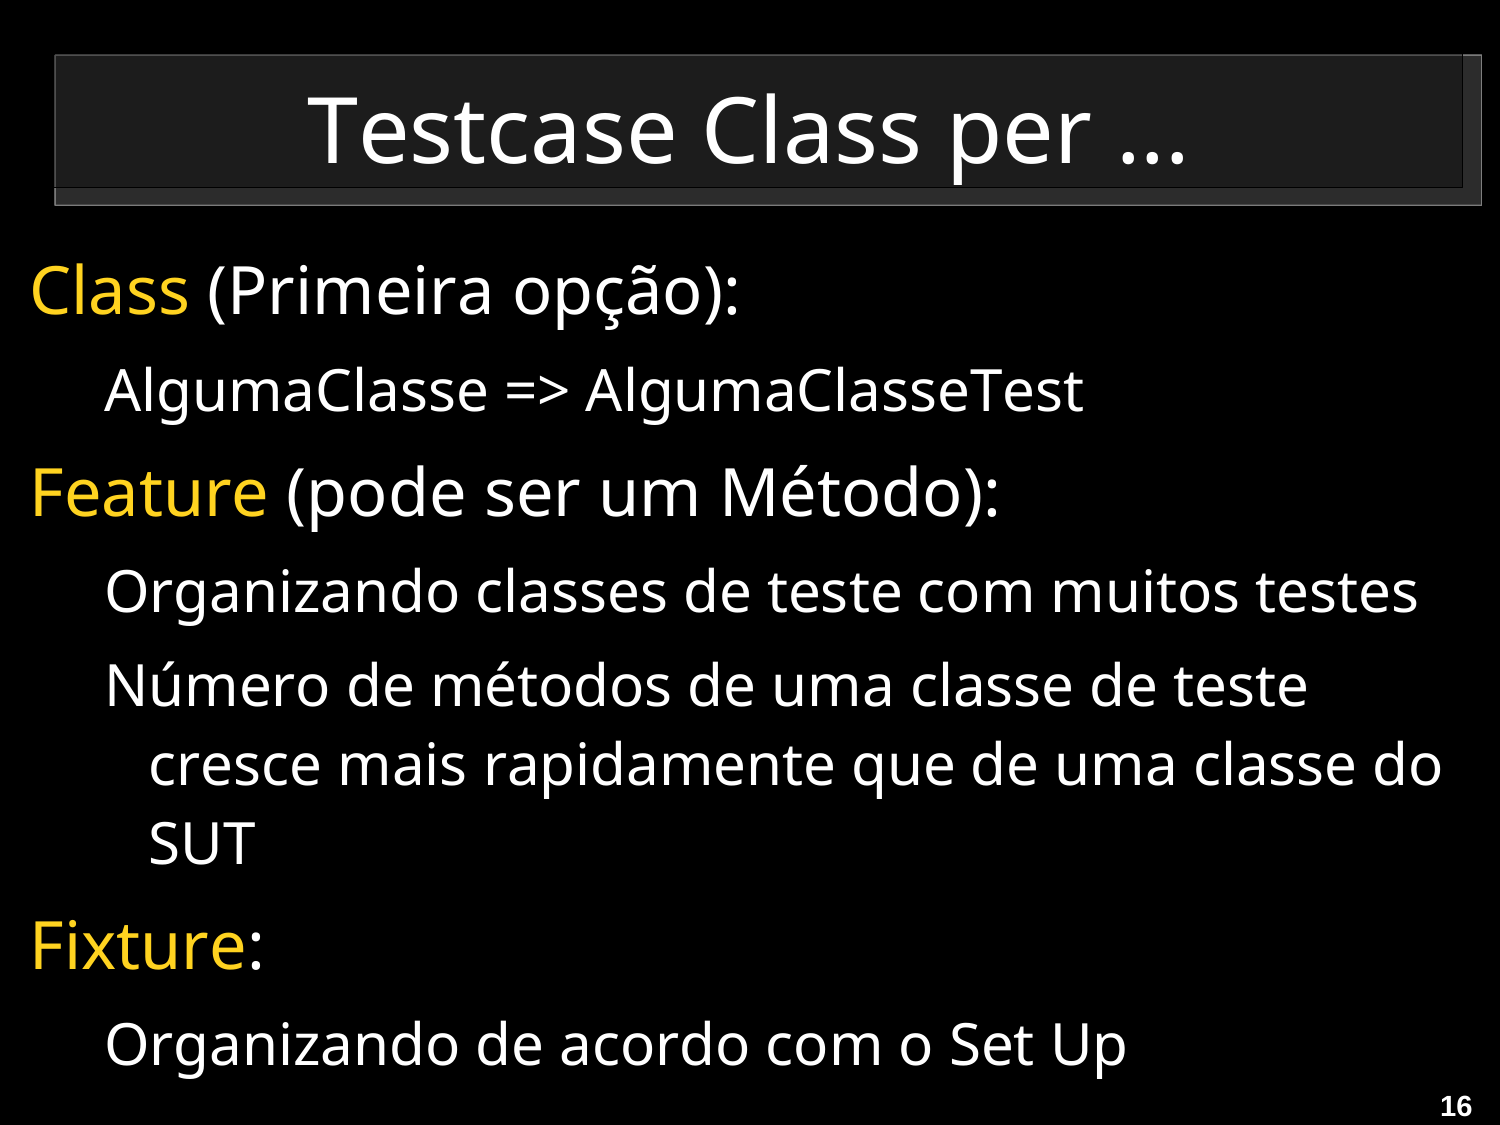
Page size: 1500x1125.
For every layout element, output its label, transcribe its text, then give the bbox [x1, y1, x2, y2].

title Testcase Class per ... [29, 38, 1469, 218]
list Class (Primeira opção): AlgumaClasse => AlgumaClasseTest Feature (pode ser um Método): Organizando classes de teste com muitos testes Número de métodos de uma classe de teste cresce mais rapidamente que de uma classe do SUT Fixture: Organizando de acordo com o Set Up [29, 243, 1469, 1072]
